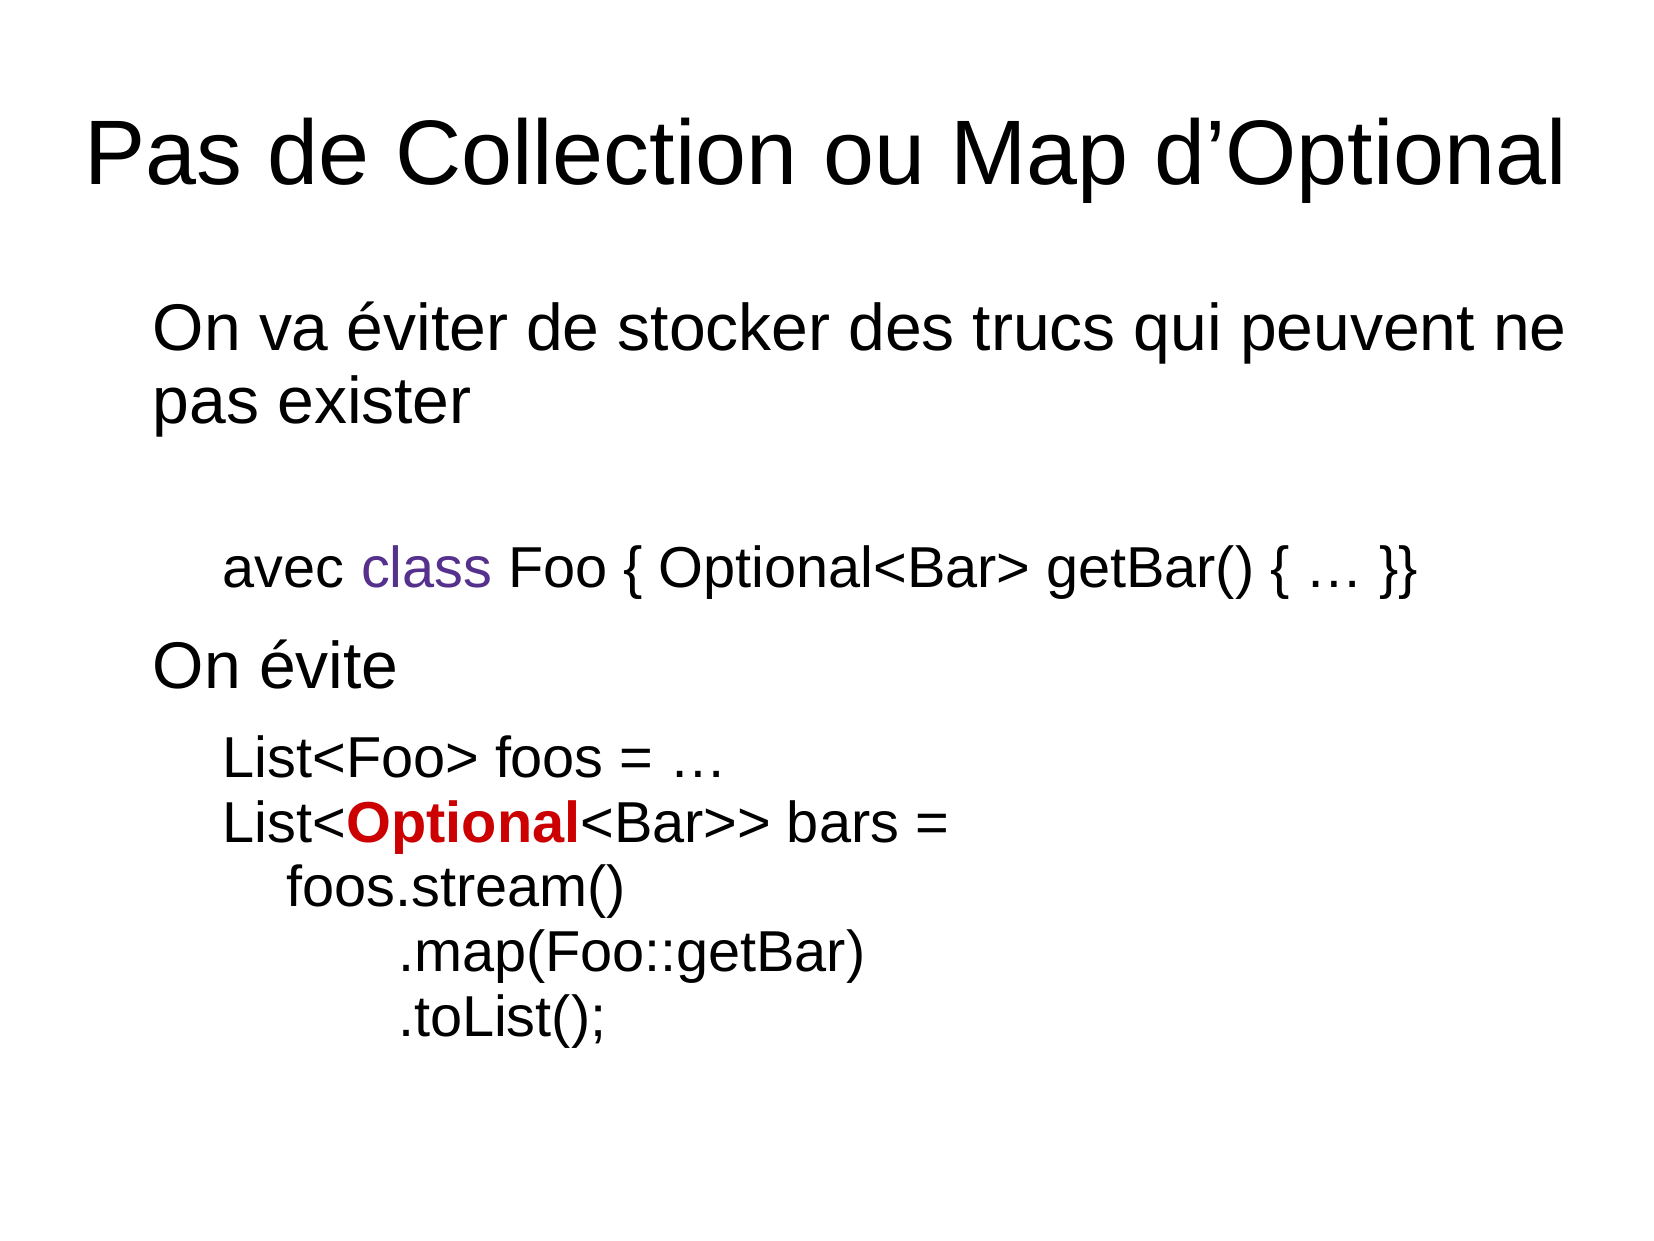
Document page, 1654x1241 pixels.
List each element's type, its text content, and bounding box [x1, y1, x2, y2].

list On va éviter de stocker des trucs qui peuvent ne pas exister avec class Foo { Optional<Bar> getBar() { … }} On évite List<Foo> foos = … List<Optional<Bar>> bars = foos.stream() .map(Foo::getBar) .toList(); [82, 290, 1571, 1186]
title Pas de Collection ou Map d’Optional [82, 49, 1571, 257]
